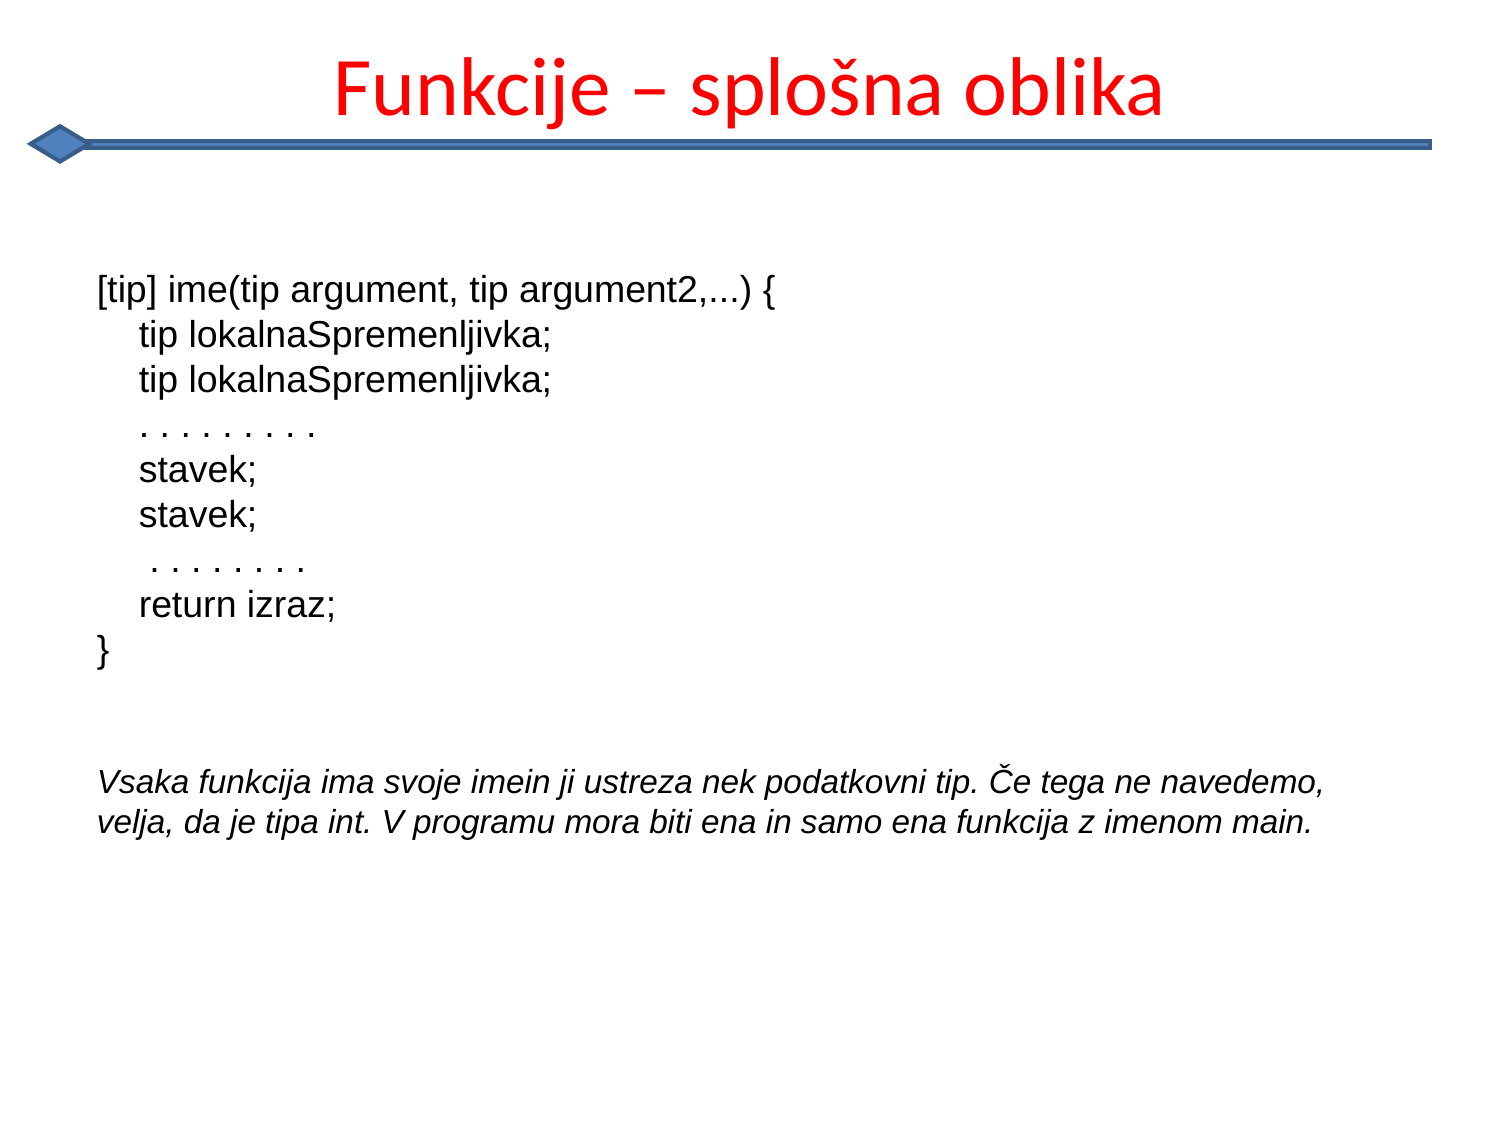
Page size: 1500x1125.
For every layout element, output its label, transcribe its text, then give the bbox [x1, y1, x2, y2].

text_box [tip] ime(tip argument, tip argument2,...) { tip lokalnaSpremenljivka; tip lokalnaSpremenljivka; . . . . . . . . . stavek; stavek; . . . . . . . . return izraz; } Vsaka funkcija ima svoje imein ji ustreza nek podatkovni tip. Če tega ne navedemo, velja, da je tipa int. V programu mora biti ena in samo ena funkcija z imenom main. [82, 257, 1407, 849]
title Funkcije – splošna oblika [75, 23, 1426, 141]
